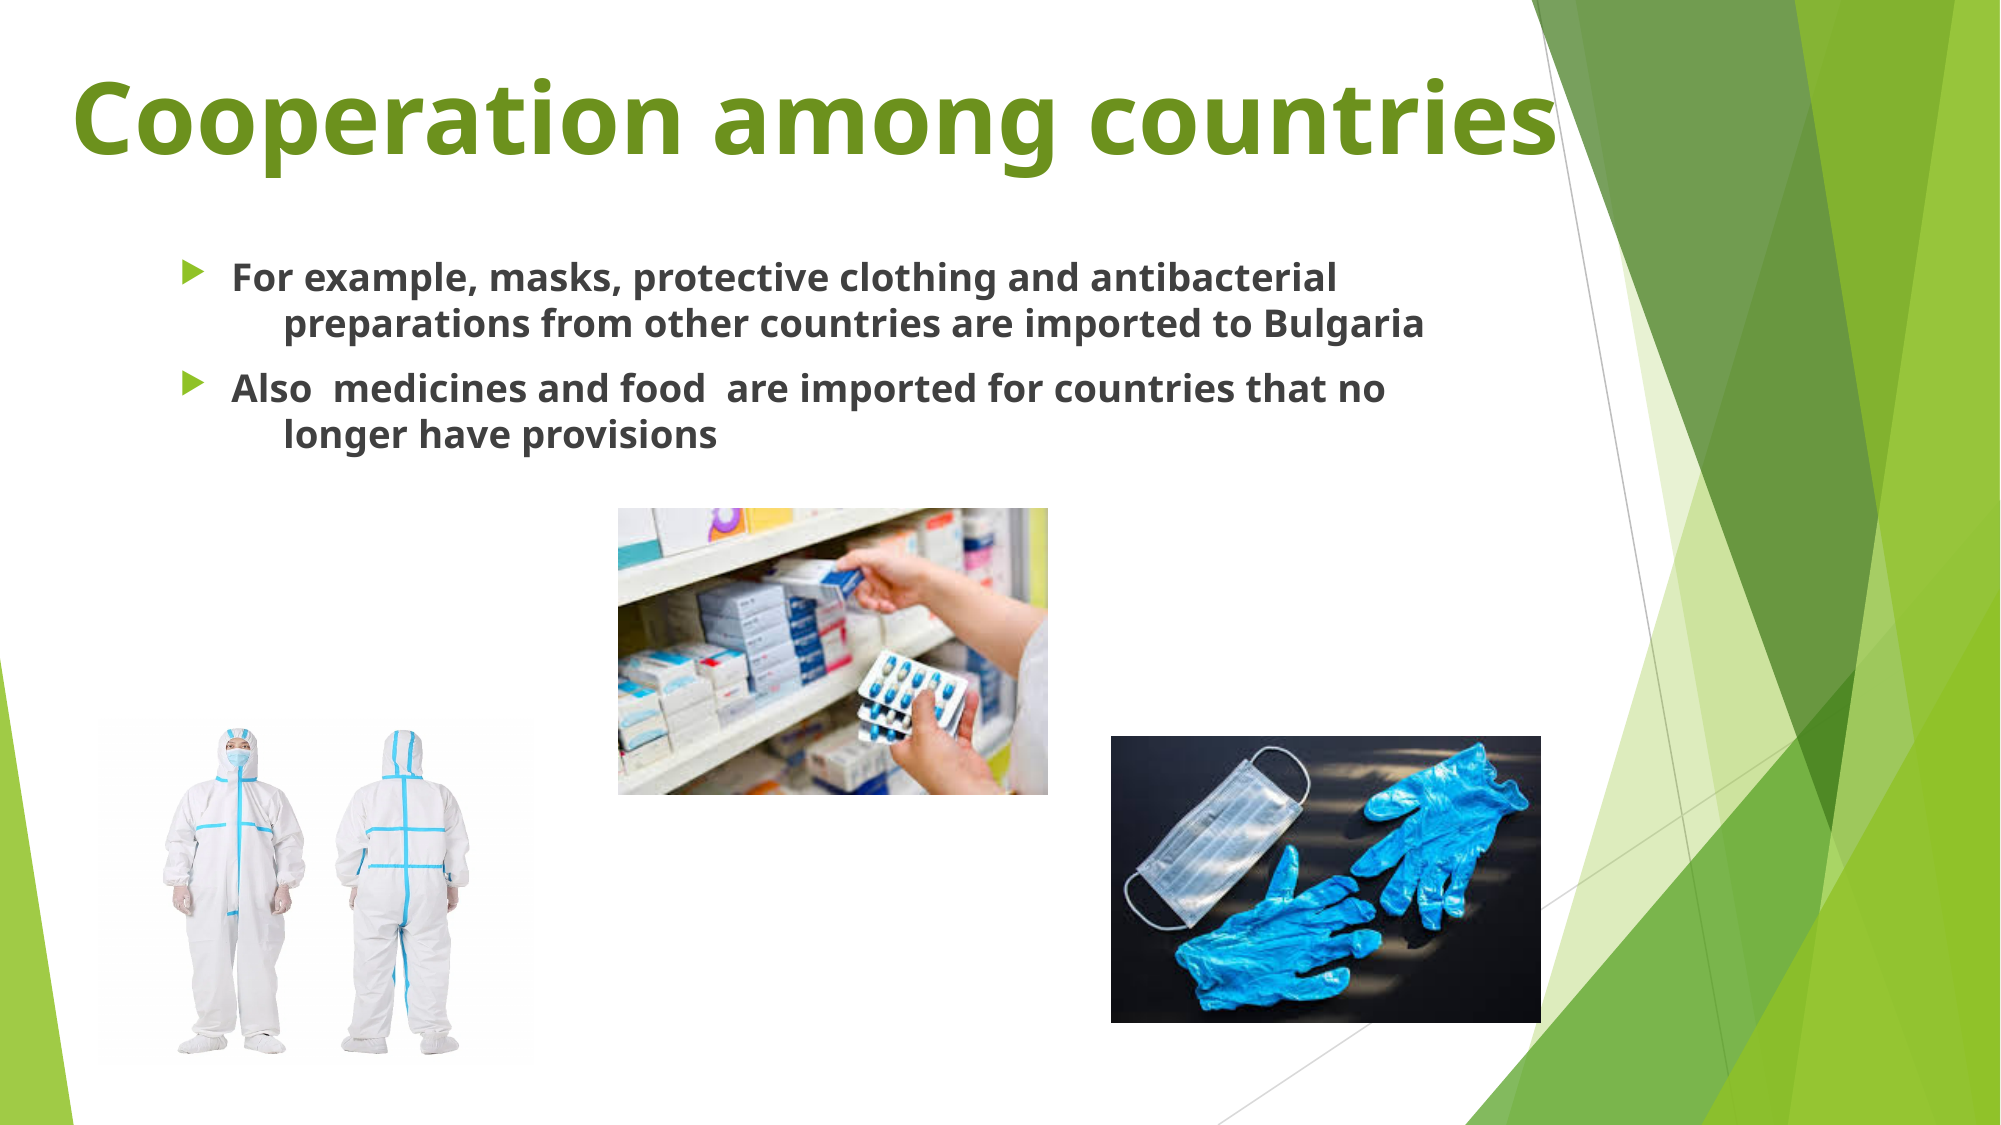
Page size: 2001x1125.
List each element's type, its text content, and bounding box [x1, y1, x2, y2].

picture [618, 508, 1048, 795]
list For example, masks, protective clothing and antibacterial preparations from other countries are imported to Bulgaria Also medicines and food are imported for countries that no longer have provisions [164, 245, 1444, 496]
text_box Cooperation among countries [56, 47, 1577, 182]
picture [1111, 736, 1541, 1023]
picture [98, 718, 534, 1065]
